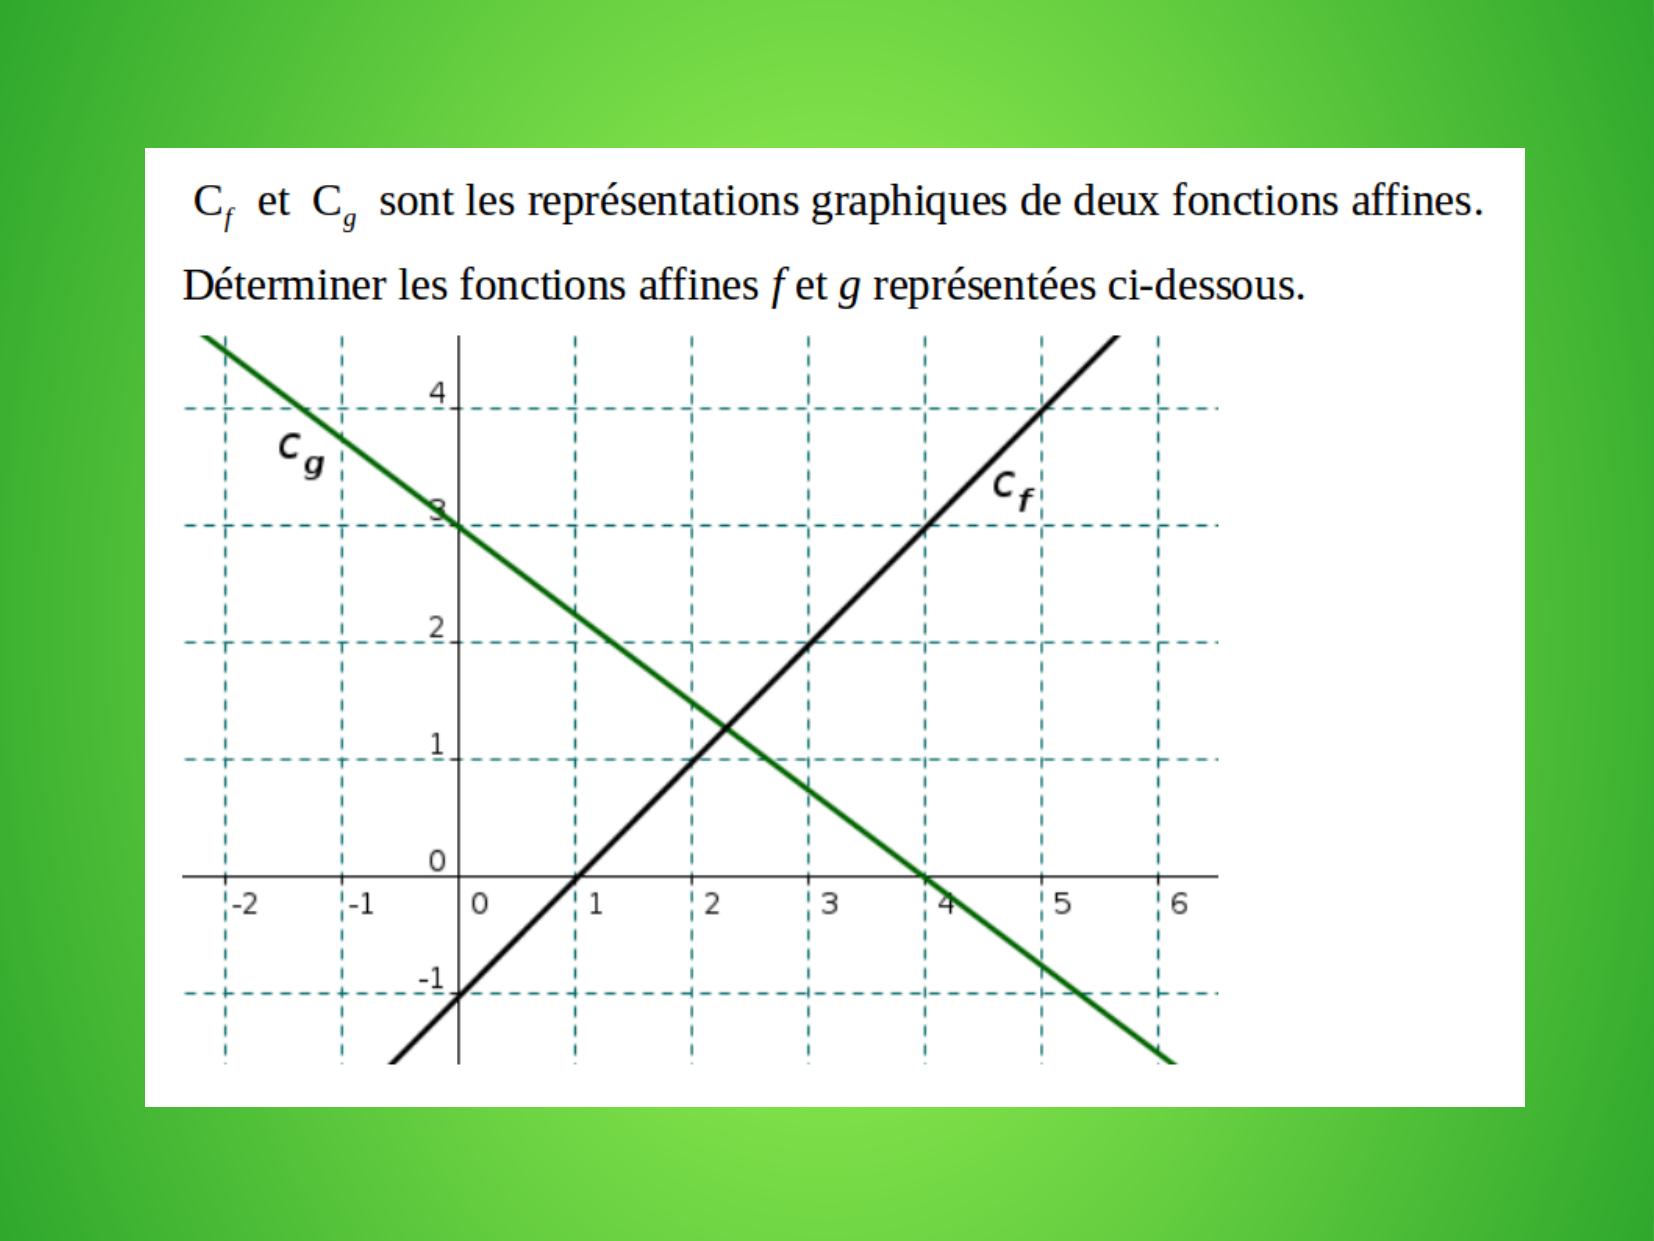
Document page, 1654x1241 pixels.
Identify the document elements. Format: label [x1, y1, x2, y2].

picture [145, 148, 1525, 1107]
